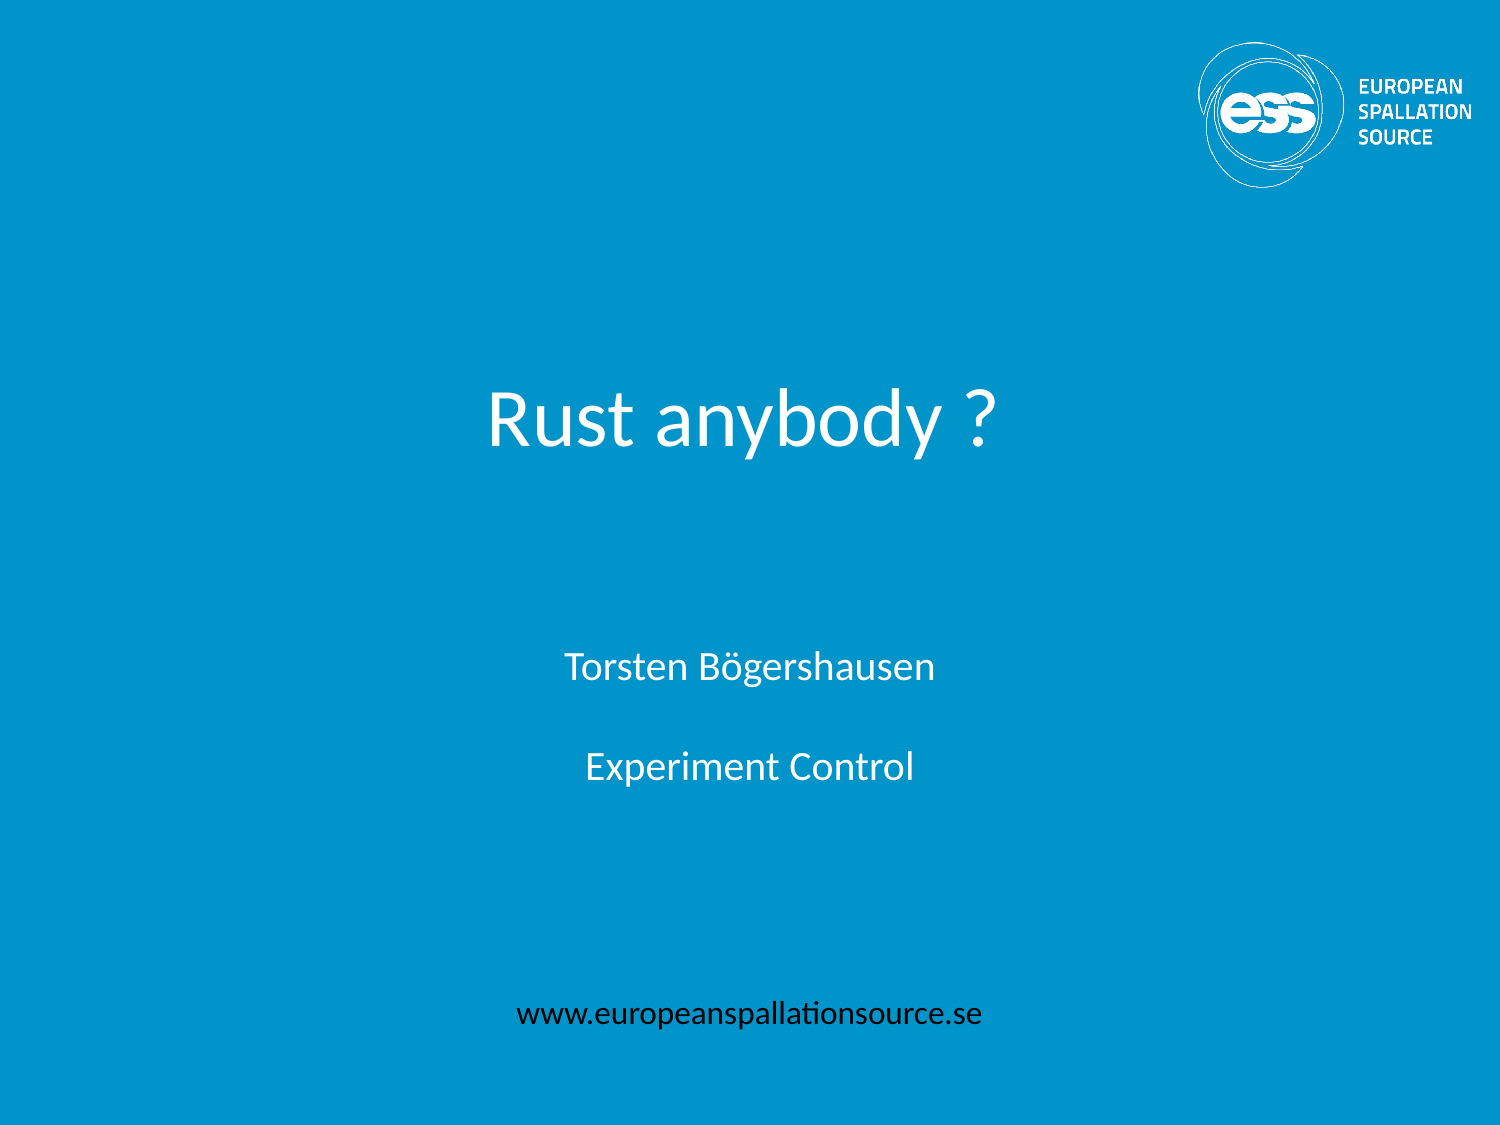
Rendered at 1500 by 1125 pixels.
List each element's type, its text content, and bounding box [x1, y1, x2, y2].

picture [1411, 130, 1420, 144]
picture [1413, 79, 1422, 93]
picture [1402, 79, 1409, 91]
picture [1424, 130, 1432, 144]
picture [1450, 79, 1455, 93]
picture [1407, 105, 1414, 118]
picture [1398, 80, 1406, 93]
picture [1221, 93, 1315, 133]
picture [1461, 105, 1465, 118]
picture [1386, 79, 1395, 93]
picture [1360, 105, 1367, 111]
picture [1446, 105, 1457, 119]
picture [1426, 79, 1434, 93]
picture [1399, 130, 1408, 144]
picture [1417, 105, 1427, 118]
picture [1371, 105, 1380, 118]
picture [1429, 105, 1438, 118]
picture [1360, 79, 1368, 93]
picture [1455, 79, 1461, 93]
text_box www.europeanspallationsource.se [374, 975, 1125, 1039]
title Rust anybody ? [106, 355, 1382, 597]
picture [1437, 79, 1447, 93]
subtitle Torsten Bögershausen Experiment Control [225, 631, 1275, 920]
picture [1396, 105, 1403, 118]
picture [1360, 112, 1367, 119]
picture [1372, 79, 1381, 93]
picture [1385, 130, 1395, 144]
picture [1371, 130, 1381, 144]
picture [1360, 130, 1367, 144]
picture [1383, 105, 1393, 118]
picture [1466, 105, 1470, 118]
